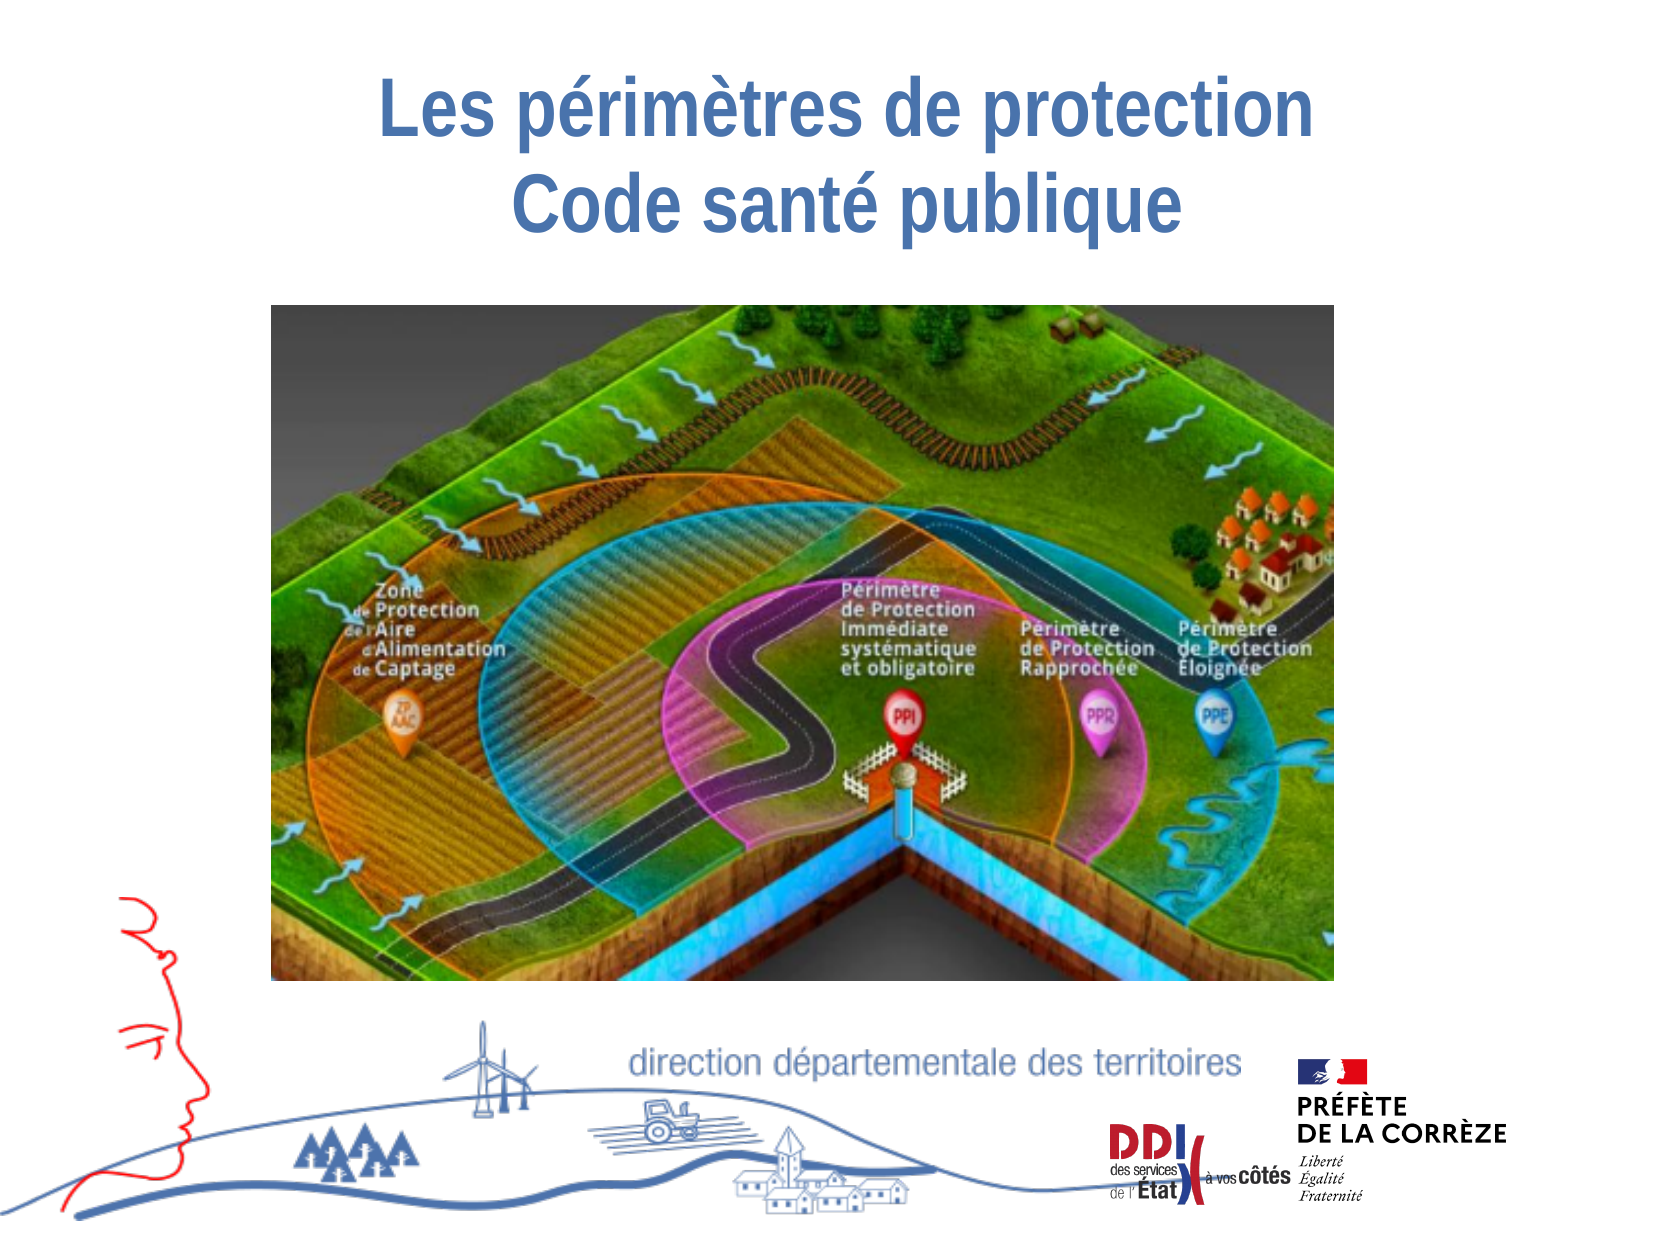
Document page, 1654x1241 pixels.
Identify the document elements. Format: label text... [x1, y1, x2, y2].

picture [1298, 1059, 1506, 1201]
picture [0, 305, 1334, 1221]
text_box Les périmètres de protection Code santé publique [242, 58, 1453, 251]
